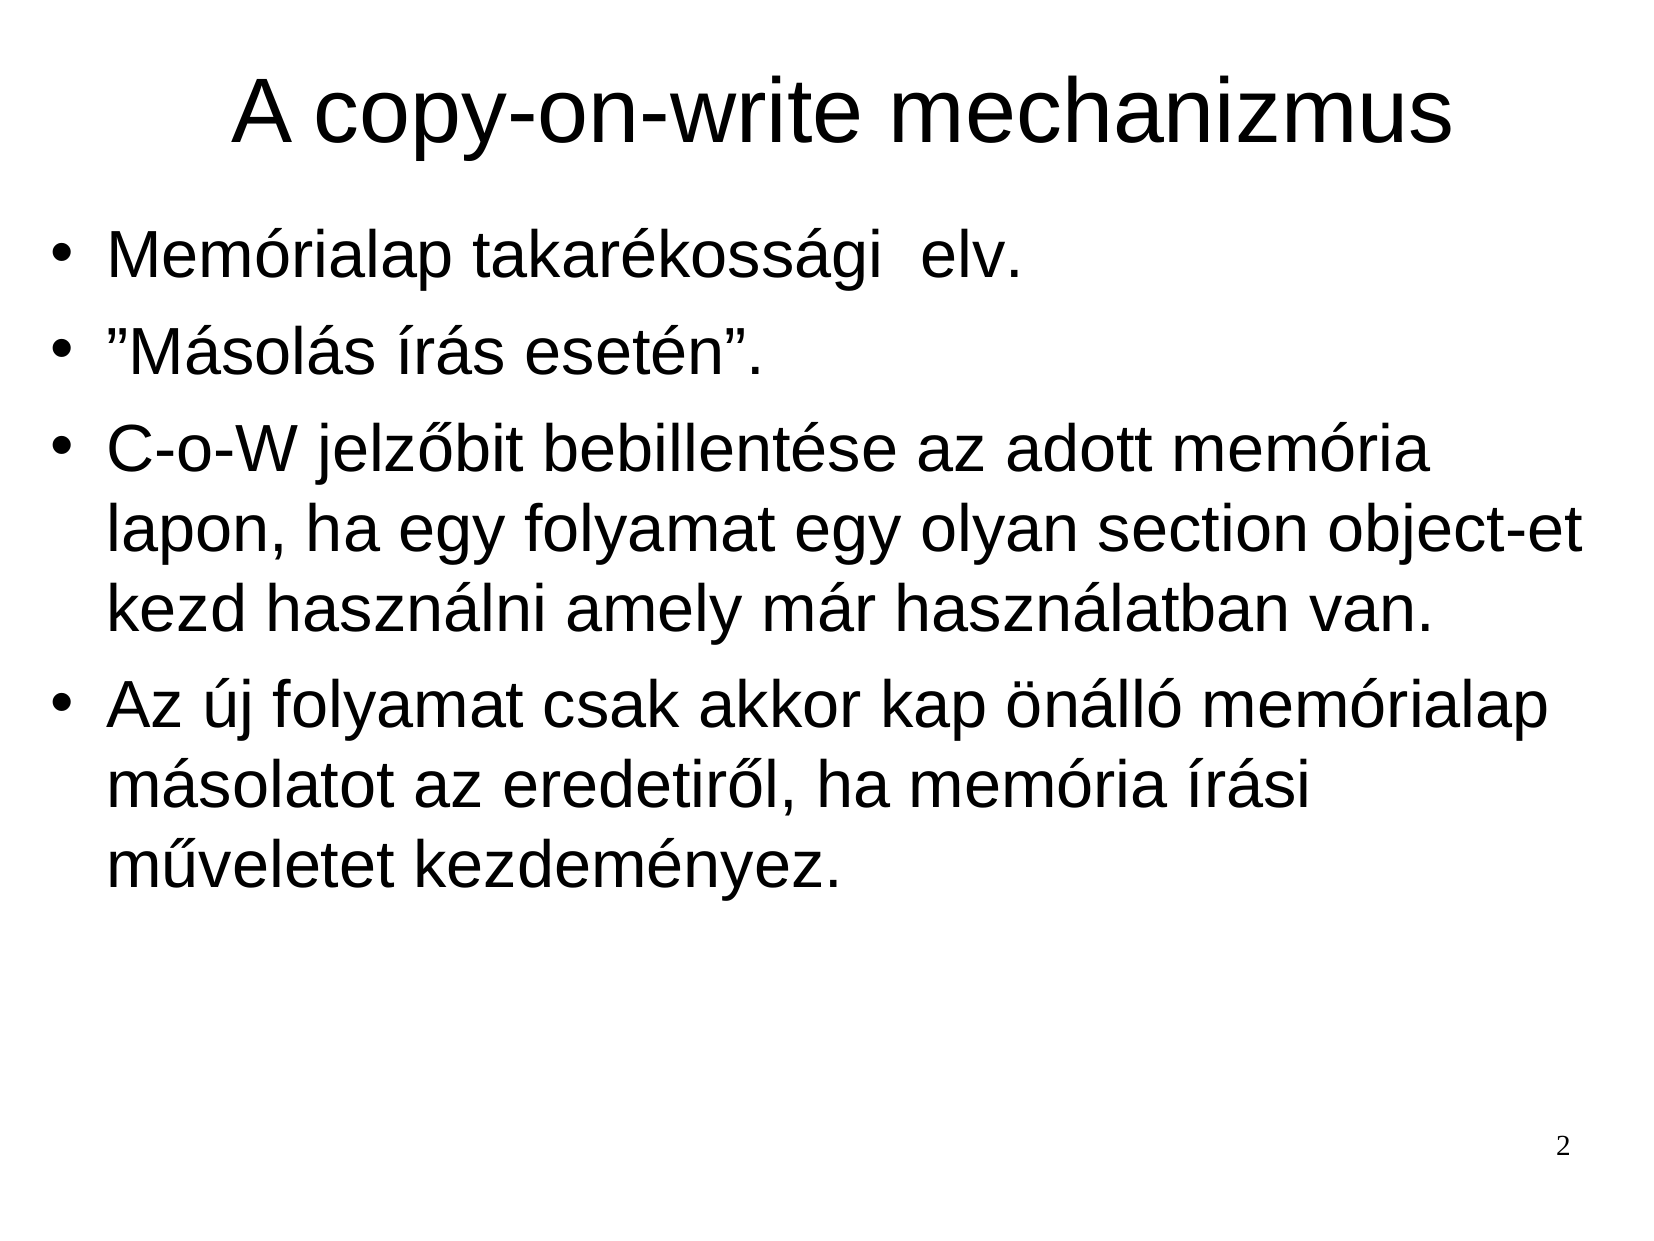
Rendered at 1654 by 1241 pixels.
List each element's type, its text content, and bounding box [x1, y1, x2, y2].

title A copy-on-write mechanizmus [123, 34, 1530, 178]
text_box Memórialap takarékossági elv. ”Másolás írás esetén”. C-o-W jelzőbit bebillentése az adott memória lapon, ha egy folyamat egy olyan section object-et kezd használni amely már használatban van. Az új folyamat csak akkor kap önálló memórialap másolatot az eredetiről, ha memória írási műveletet kezdeményez. [35, 203, 1607, 1241]
